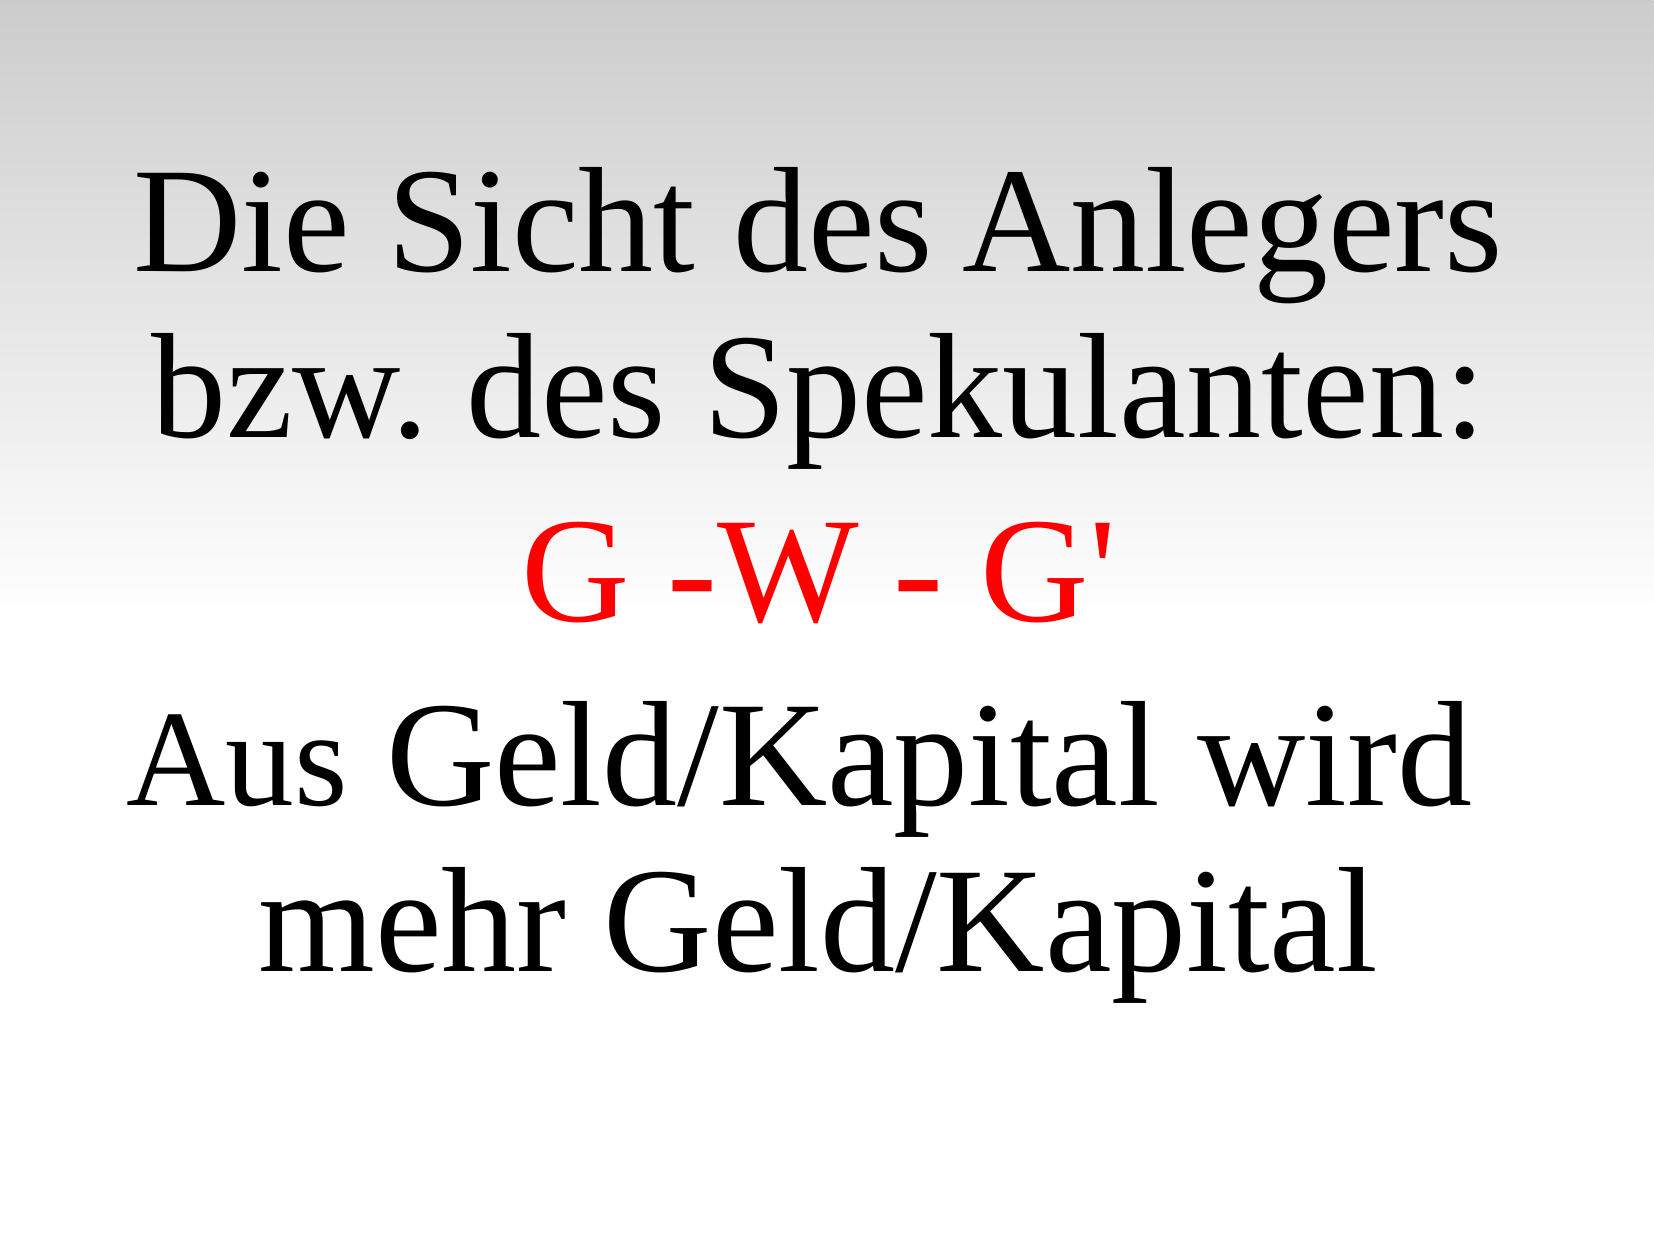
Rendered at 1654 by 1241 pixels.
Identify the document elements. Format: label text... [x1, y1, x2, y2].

text_box Die Sicht des Anlegers bzw. des Spekulanten: G -W - G' Aus Geld/Kapital wird mehr Geld/Kapital [112, 129, 1526, 1012]
